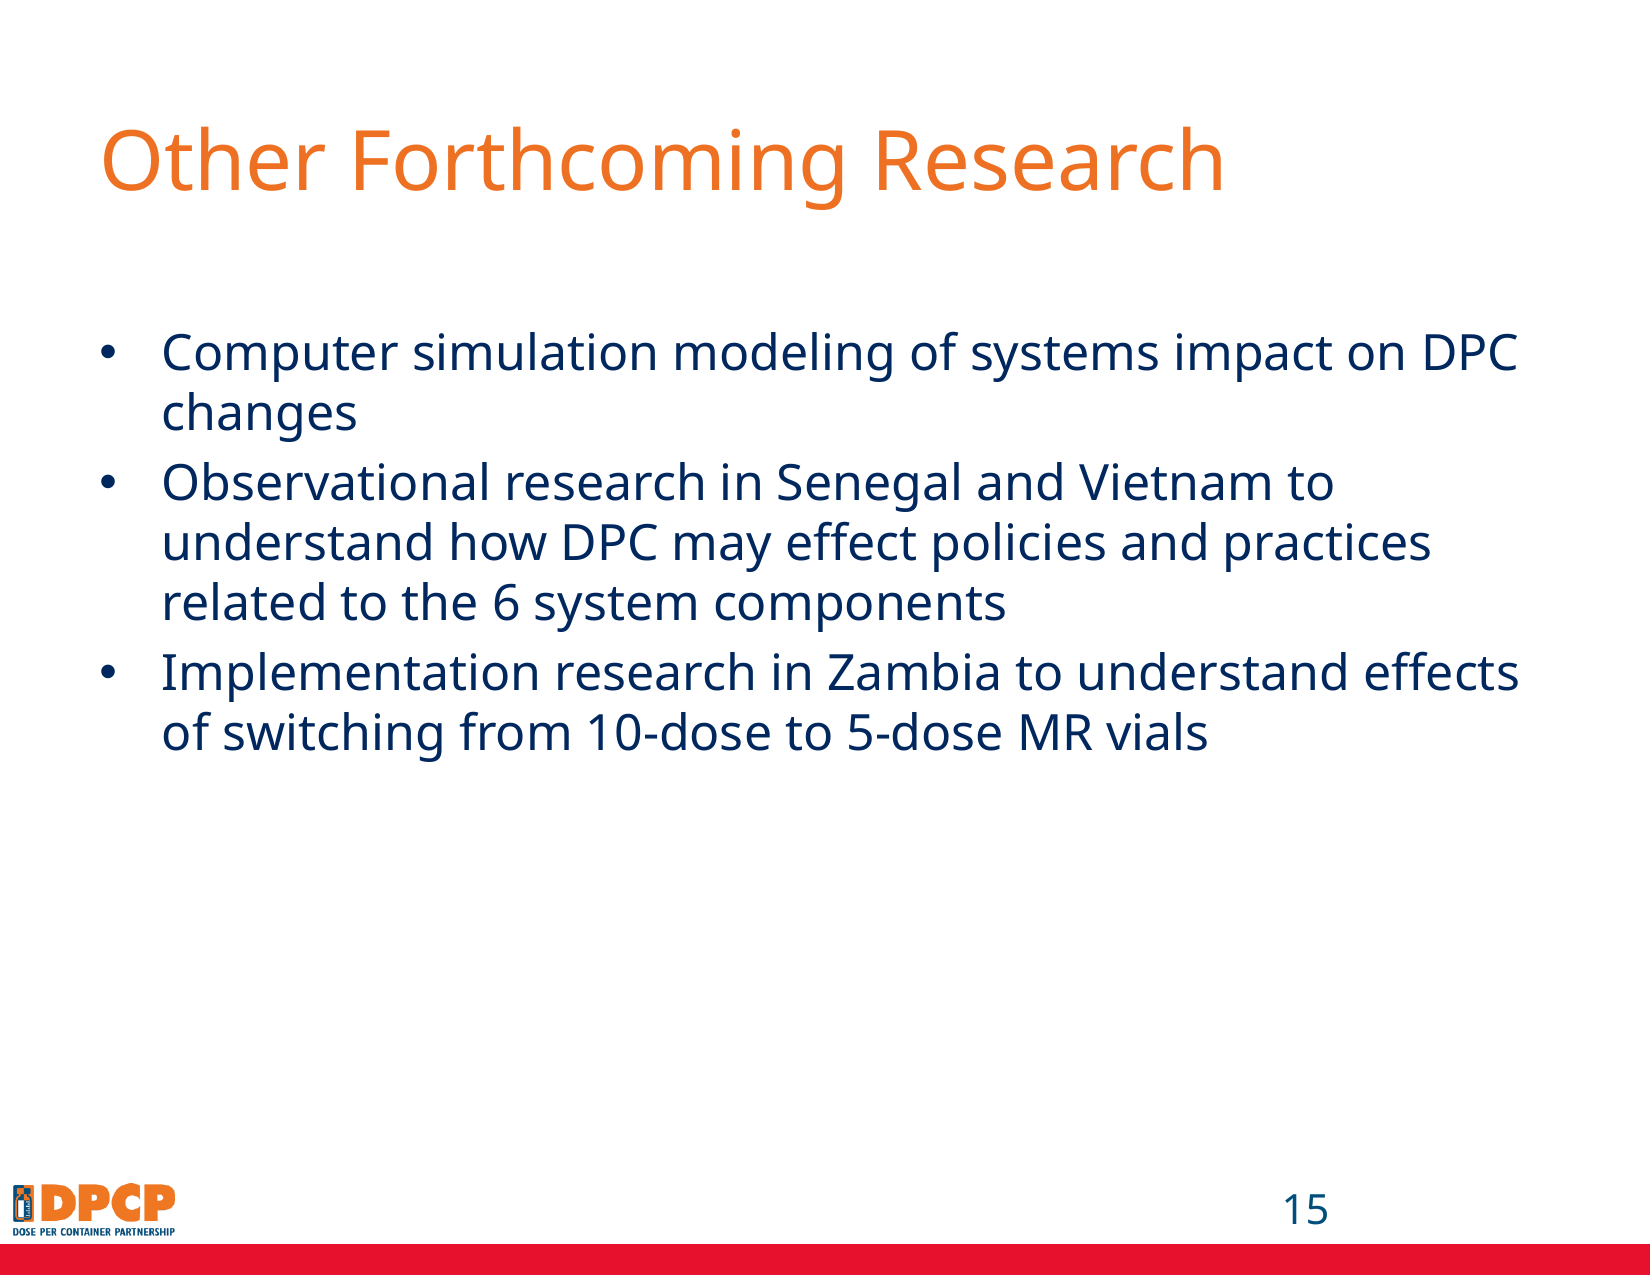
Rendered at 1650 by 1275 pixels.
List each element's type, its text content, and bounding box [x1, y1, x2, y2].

title Other Forthcoming Research [82, 51, 1568, 264]
picture [12, 1183, 175, 1238]
list Computer simulation modeling of systems impact on DPC changes Observational research in Senegal and Vietnam to understand how DPC may effect policies and practices related to the 6 system components Implementation research in Zambia to understand effects of switching from 10-dose to 5-dose MR vials [82, 312, 1568, 1154]
